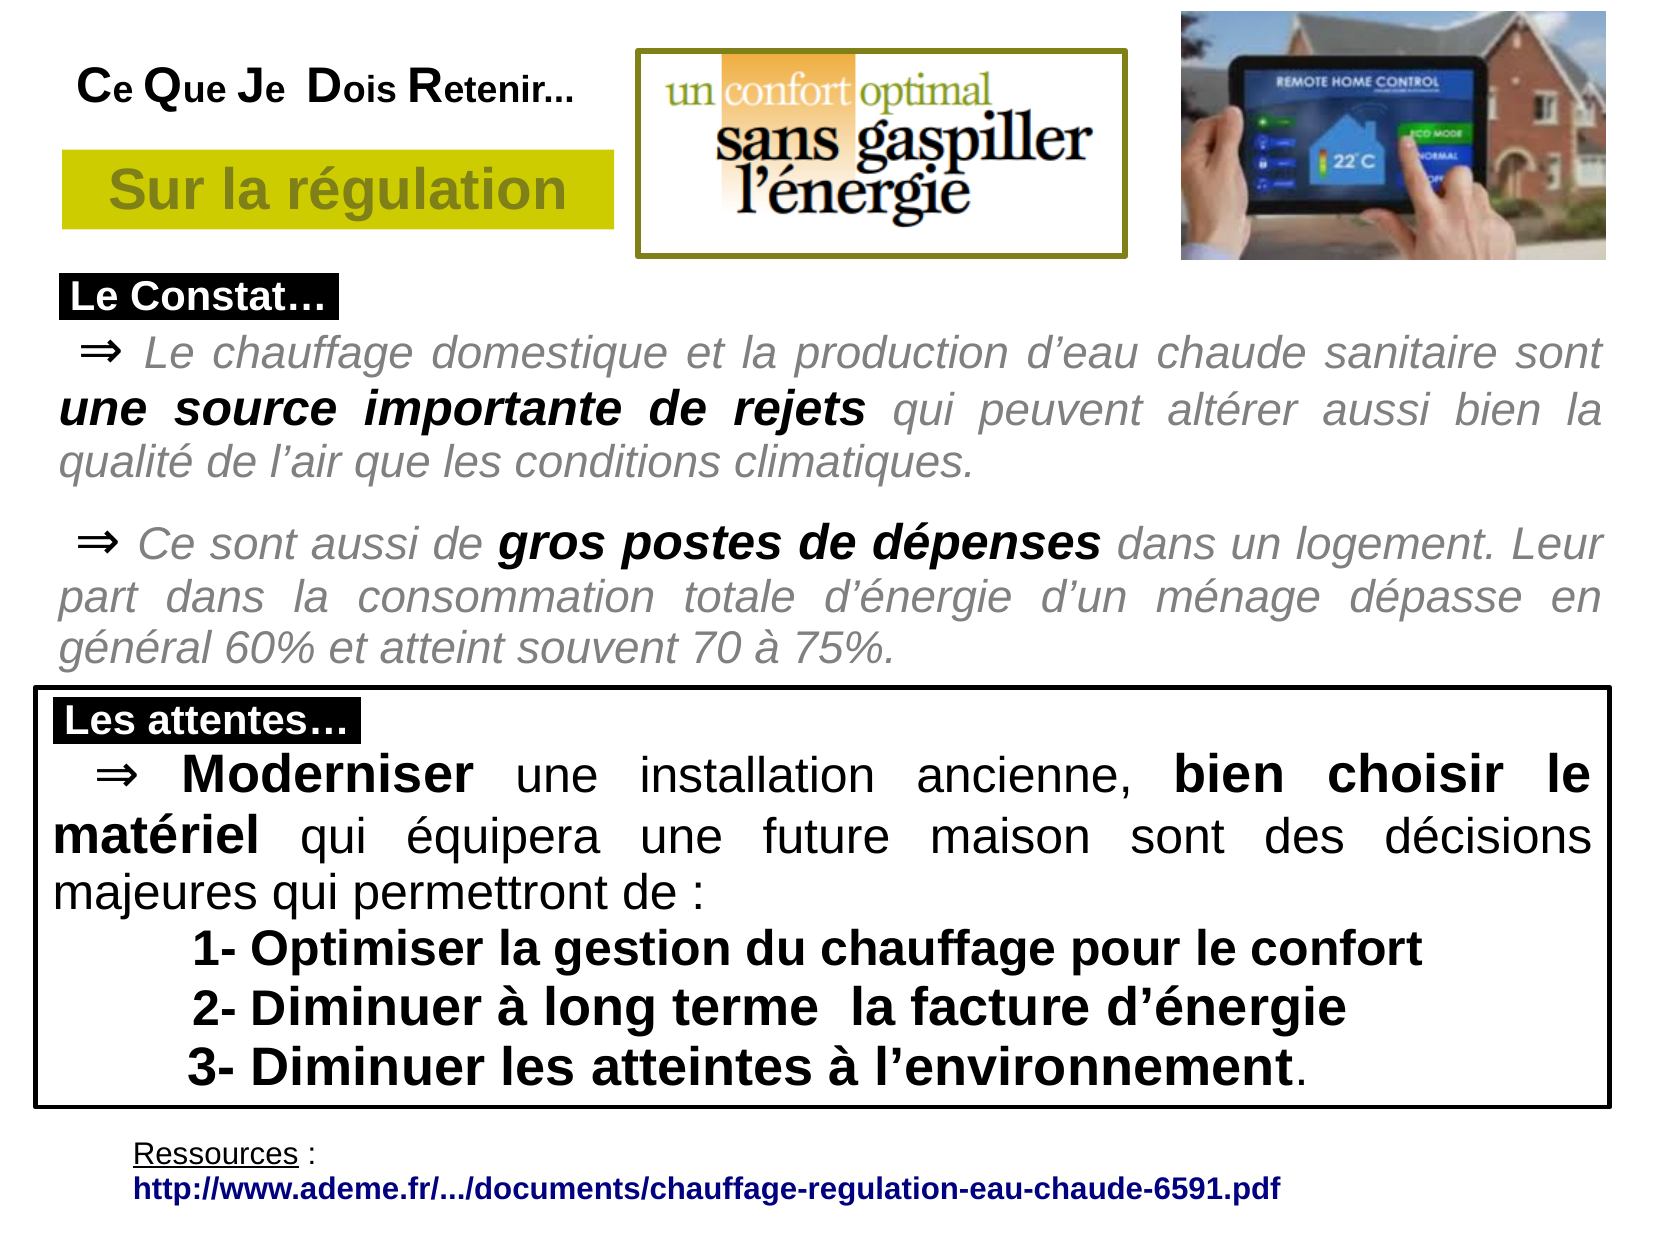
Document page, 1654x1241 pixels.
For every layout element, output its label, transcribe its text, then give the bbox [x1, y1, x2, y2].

picture [1181, 11, 1606, 260]
text_box Les attentes… ⇒ Moderniser une installation ancienne, bien choisir le matériel qui équipera une future maison sont des décisions majeures qui permettront de : 1- Optimiser la gestion du chauffage pour le confort 2- Diminuer à long terme la facture d’énergie 3- Diminuer les atteintes à l’environnement. [35, 687, 1610, 1107]
text_box Ressources : http://www.ademe.fr/.../documents/chauffage-regulation-eau-chaude-6591.pdf [118, 1128, 1548, 1214]
text_box Ce Que Je Dois Retenir... [62, 49, 635, 121]
picture [640, 54, 1123, 254]
text_box Le Constat… ⇒ Le chauffage domestique et la production d’eau chaude sanitaire sont une source importante de rejets qui peuvent altérer aussi bien la qualité de l’air que les conditions climatiques. ⇒ Ce sont aussi de gros postes de dépenses dans un logement. Leur part dans la consommation totale d’énergie d’un ménage dépasse en général 60% et atteint souvent 70 à 75%. [43, 265, 1619, 681]
text_box Sur la régulation [62, 149, 615, 230]
